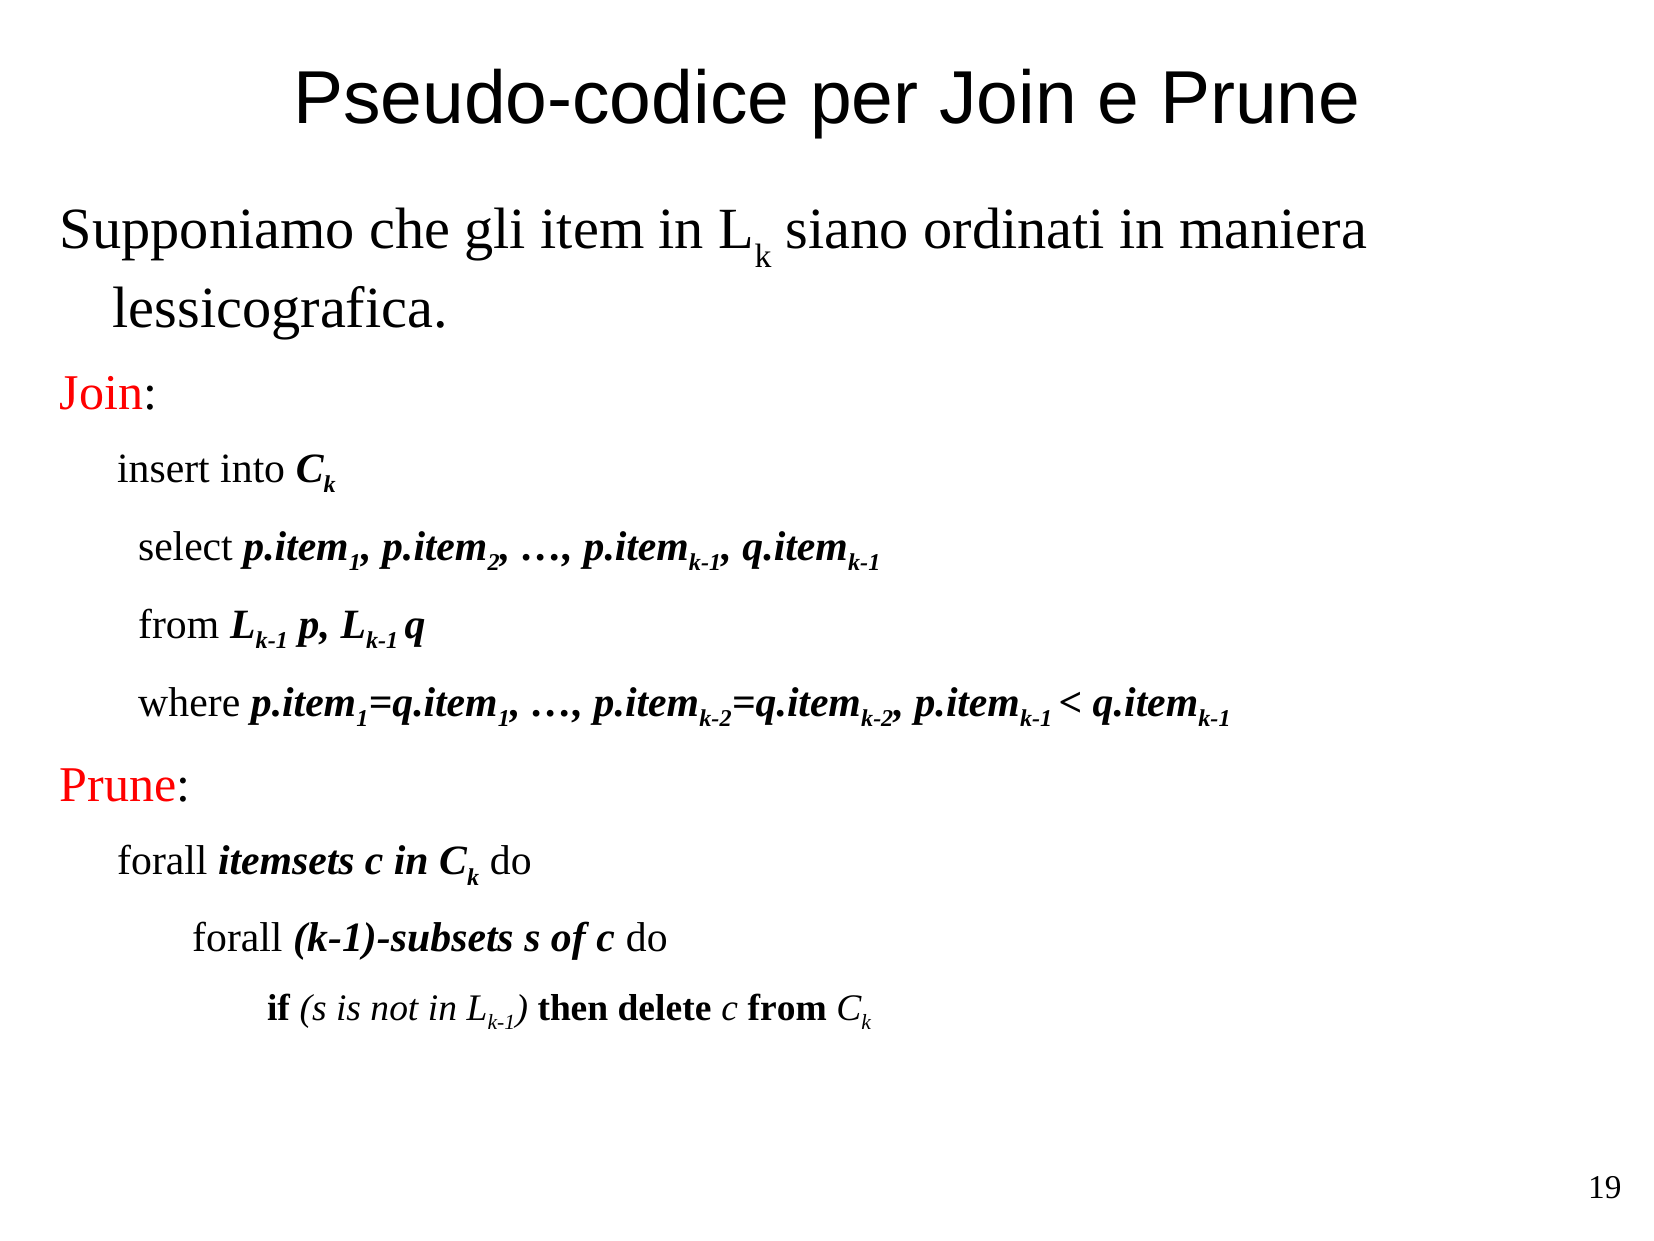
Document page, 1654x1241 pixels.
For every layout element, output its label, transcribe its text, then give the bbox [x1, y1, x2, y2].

list Supponiamo che gli item in Lk siano ordinati in maniera lessicografica. Join: insert into Ck select p.item1, p.item2, …, p.itemk-1, q.itemk-1 from Lk-1 p, Lk-1 q where p.item1=q.item1, …, p.itemk-2=q.itemk-2, p.itemk-1 < q.itemk-1 Prune: forall itemsets c in Ck do forall (k-1)-subsets s of c do if (s is not in Lk-1) then delete c from Ck [42, 196, 1612, 1187]
title Pseudo-codice per Join e Prune [37, 30, 1617, 166]
